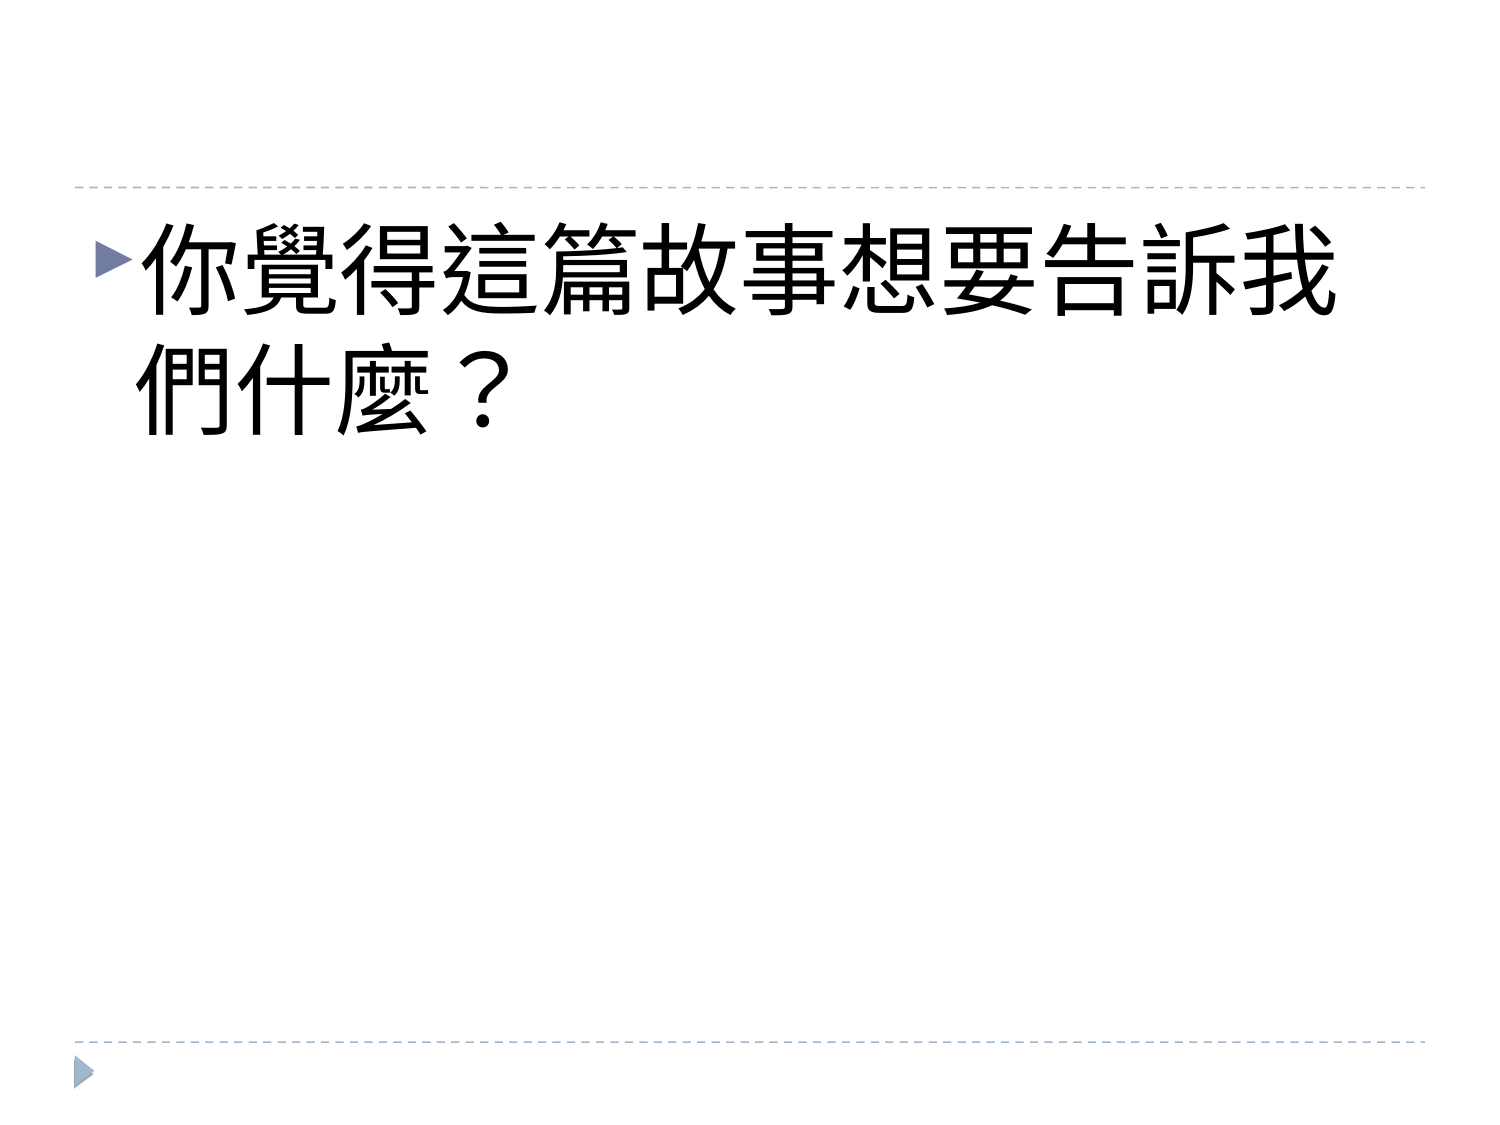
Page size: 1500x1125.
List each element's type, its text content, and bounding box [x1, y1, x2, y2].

list 你覺得這篇故事想要告訴我們什麼？ [75, 200, 1425, 1010]
